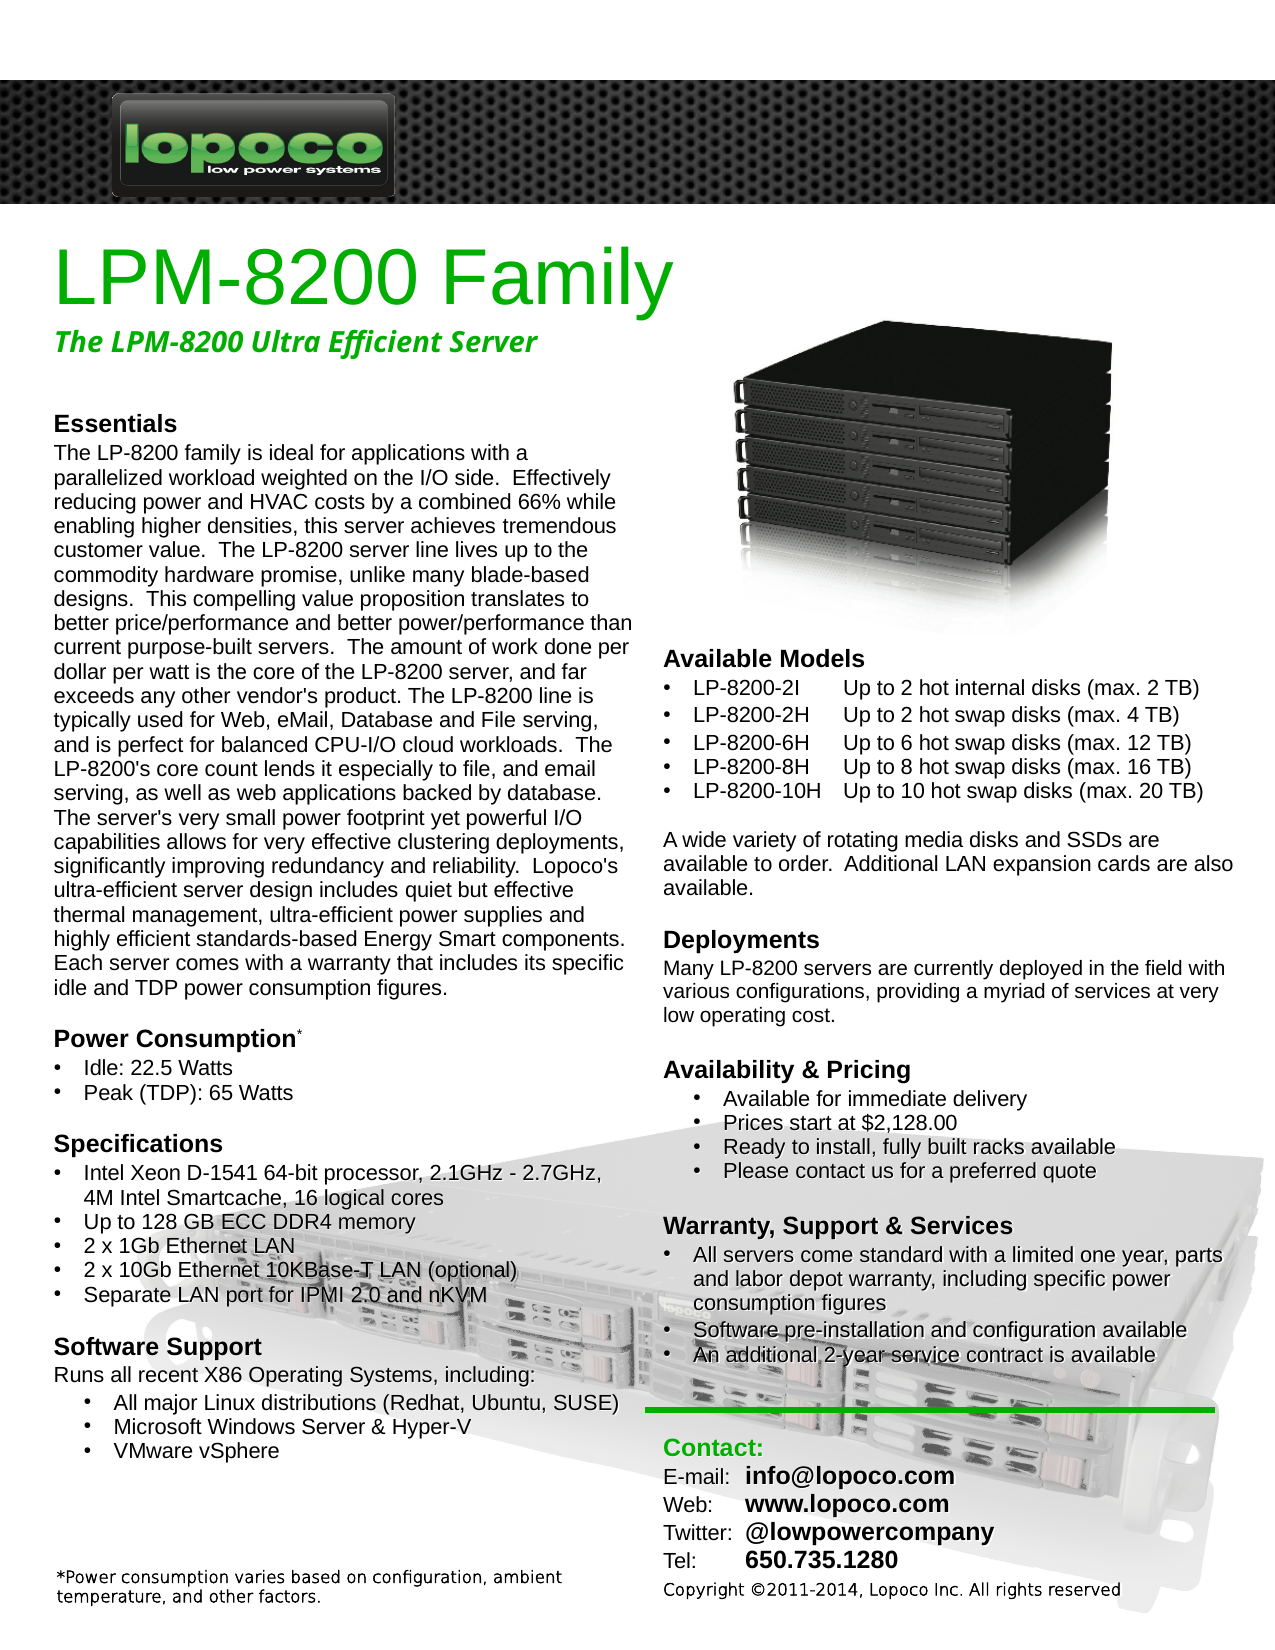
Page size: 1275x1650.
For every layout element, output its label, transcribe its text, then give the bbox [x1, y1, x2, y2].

subtitle Essentials The LP-8200 family is ideal for applications with a parallelized workload weighted on the I/O side. Effectively reducing power and HVAC costs by a combined 66% while enabling higher densities, this server achieves tremendous customer value. The LP-8200 server line lives up to the commodity hardware promise, unlike many blade-based designs. This compelling value proposition translates to better price/performance and better power/performance than current purpose-built servers. The amount of work done per dollar per watt is the core of the LP-8200 server, and far exceeds any other vendor's product. The LP-8200 line is typically used for Web, eMail, Database and File serving, and is perfect for balanced CPU-I/O cloud workloads. The LP-8200's core count lends it especially to file, and email serving, as well as web applications backed by database. The server's very small power footprint yet powerful I/O capabilities allows for very effective clustering deployments, significantly improving redundancy and reliability. Lopoco's ultra-efficient server design includes quiet but effective thermal management, ultra-efficient power supplies and highly efficient standards-based Energy Smart components. Each server comes with a warranty that includes its specific idle and TDP power consumption figures. Power Consumption* Idle: 22.5 Watts Peak (TDP): 65 Watts Specifications Intel Xeon D-1541 64-bit processor, 2.1GHz - 2.7GHz, 4M Intel Smartcache, 16 logical cores Up to 128 GB ECC DDR4 memory 2 x 1Gb Ethernet LAN 2 x 10Gb Ethernet 10KBase-T LAN (optional) Separate LAN port for IPMI 2.0 and nKVM Software Support Runs all recent X86 Operating Systems, including: All major Linux distributions (Redhat, Ubuntu, SUSE) Microsoft Windows Server & Hyper-V VMware vSphere [53, 410, 636, 1546]
text_box Available Models LP-8200-2I Up to 2 hot internal disks (max. 2 TB) LP-8200-2H Up to 2 hot swap disks (max. 4 TB) LP-8200-6H Up to 6 hot swap disks (max. 12 TB) LP-8200-8H Up to 8 hot swap disks (max. 16 TB) LP-8200-10H Up to 10 hot swap disks (max. 20 TB) A wide variety of rotating media disks and SSDs are available to order. Additional LAN expansion cards are also available. Deployments Many LP-8200 servers are currently deployed in the field with various configurations, providing a myriad of services at very low operating cost. Availability & Pricing Available for immediate delivery Prices start at $2,128.00 Ready to install, fully built racks available Please contact us for a preferred quote Warranty, Support & Services All servers come standard with a limited one year, parts and labor depot warranty, including specific power consumption figures Software pre-installation and configuration available An additional 2-year service contract is available [663, 645, 1246, 1350]
text_box LPM-8200 Family The LPM-8200 Ultra Efficient Server [53, 232, 691, 383]
picture [135, 1121, 1264, 1621]
text_box Contact: E-mail: info@lopoco.com Web: www.lopoco.com Twitter: @lowpowercompany Tel: 650.735.1280 Copyright ©2011-2014, Lopoco Inc. All rights reserved [663, 1350, 1246, 1606]
text_box *Power consumption varies based on configuration, ambient temperature, and other factors. [41, 1560, 631, 1615]
picture [0, 80, 1275, 204]
picture [712, 299, 1140, 637]
